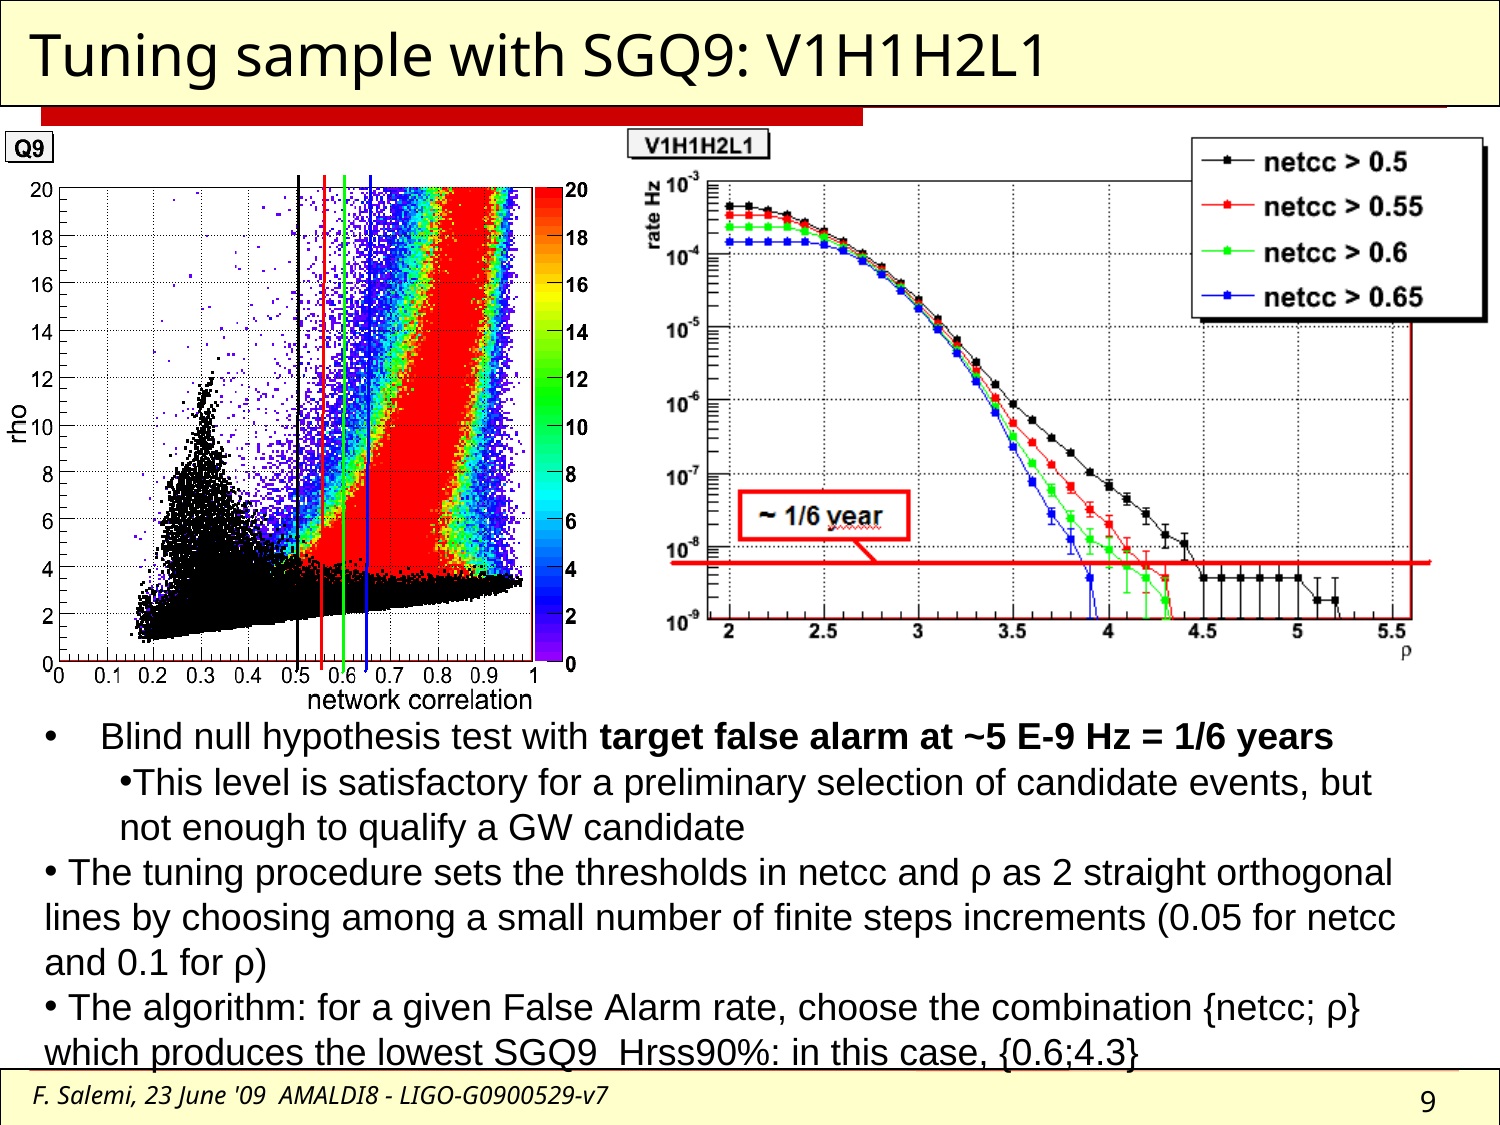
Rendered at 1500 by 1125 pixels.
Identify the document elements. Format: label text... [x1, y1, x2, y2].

picture [0, 129, 591, 721]
picture [620, 127, 1500, 674]
text_box Blind null hypothesis test with target false alarm at ~5 E-9 Hz = 1/6 years This level is satisfactory for a preliminary selection of candidate events, but not enough to qualify a GW candidate The tuning procedure sets the thresholds in netcc and ρ as 2 straight orthogonal lines by choosing among a small number of finite steps increments (0.05 for netcc and 0.1 for ρ) The algorithm: for a given False Alarm rate, choose the combination {netcc; ρ} which produces the lowest SGQ9 Hrss90%: in this case, {0.6;4.3} [29, 708, 1447, 1081]
text_box Tuning sample with SGQ9: V1H1H2L1 [29, 24, 1471, 90]
